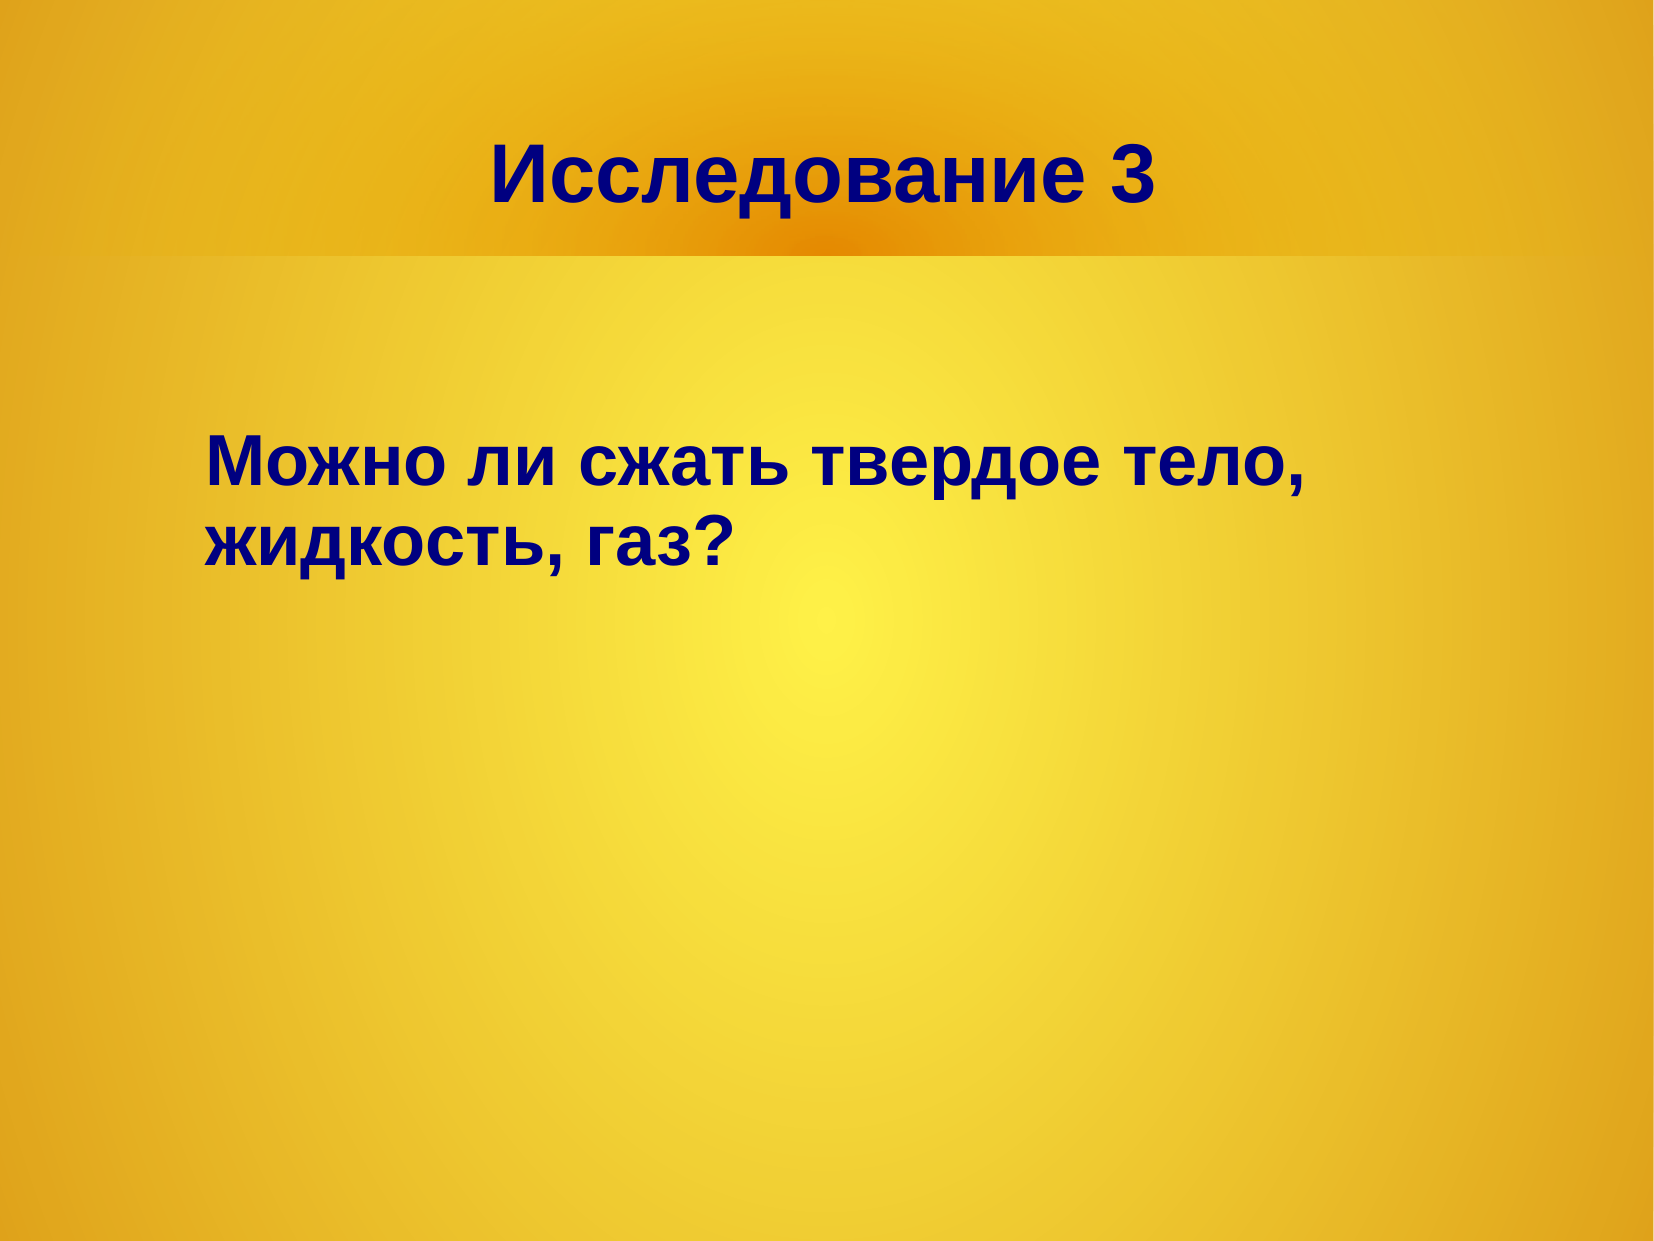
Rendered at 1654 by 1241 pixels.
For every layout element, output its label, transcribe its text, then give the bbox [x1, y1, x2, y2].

title Исследование 3 [78, 70, 1567, 278]
list Можно ли сжать твердое тело, жидкость, газ? [134, 306, 1519, 1027]
